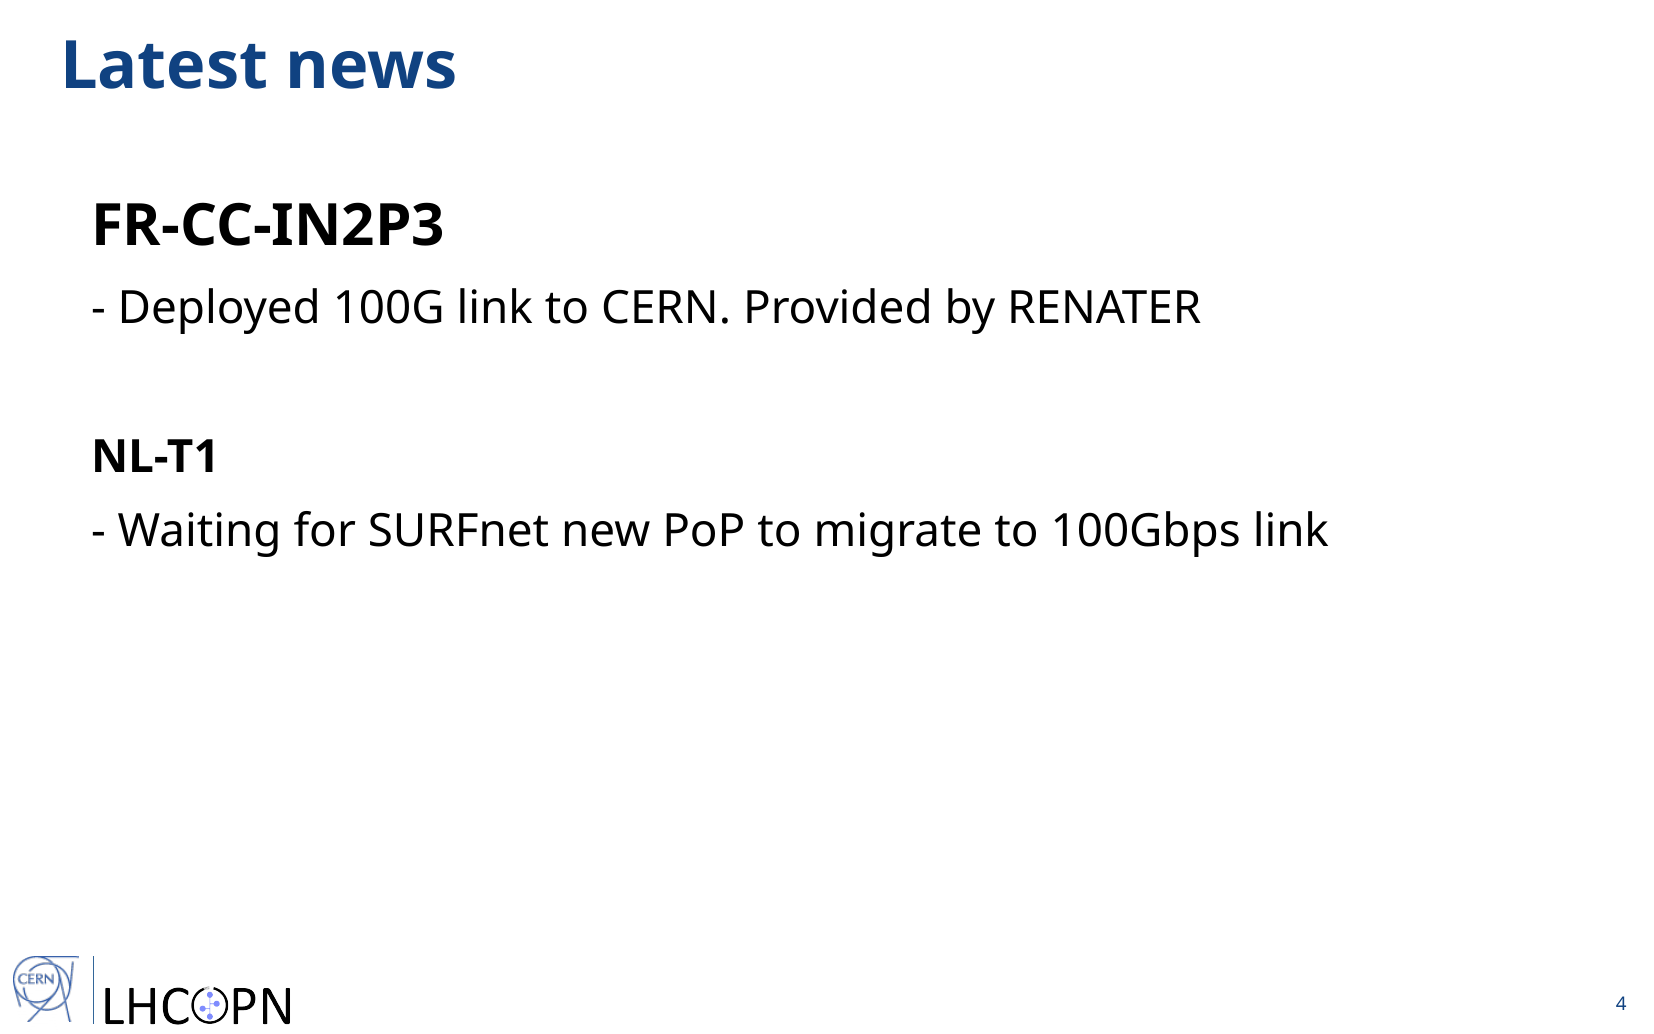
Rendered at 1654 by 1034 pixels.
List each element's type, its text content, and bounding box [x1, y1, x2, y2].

text_box FR-CC-IN2P3 - Deployed 100G link to CERN. Provided by RENATER NL-T1 - Waiting for SURFnet new PoP to migrate to 100Gbps link [76, 176, 1601, 953]
picture [13, 956, 79, 1032]
title Latest news [60, 0, 1528, 138]
picture [103, 984, 294, 1027]
